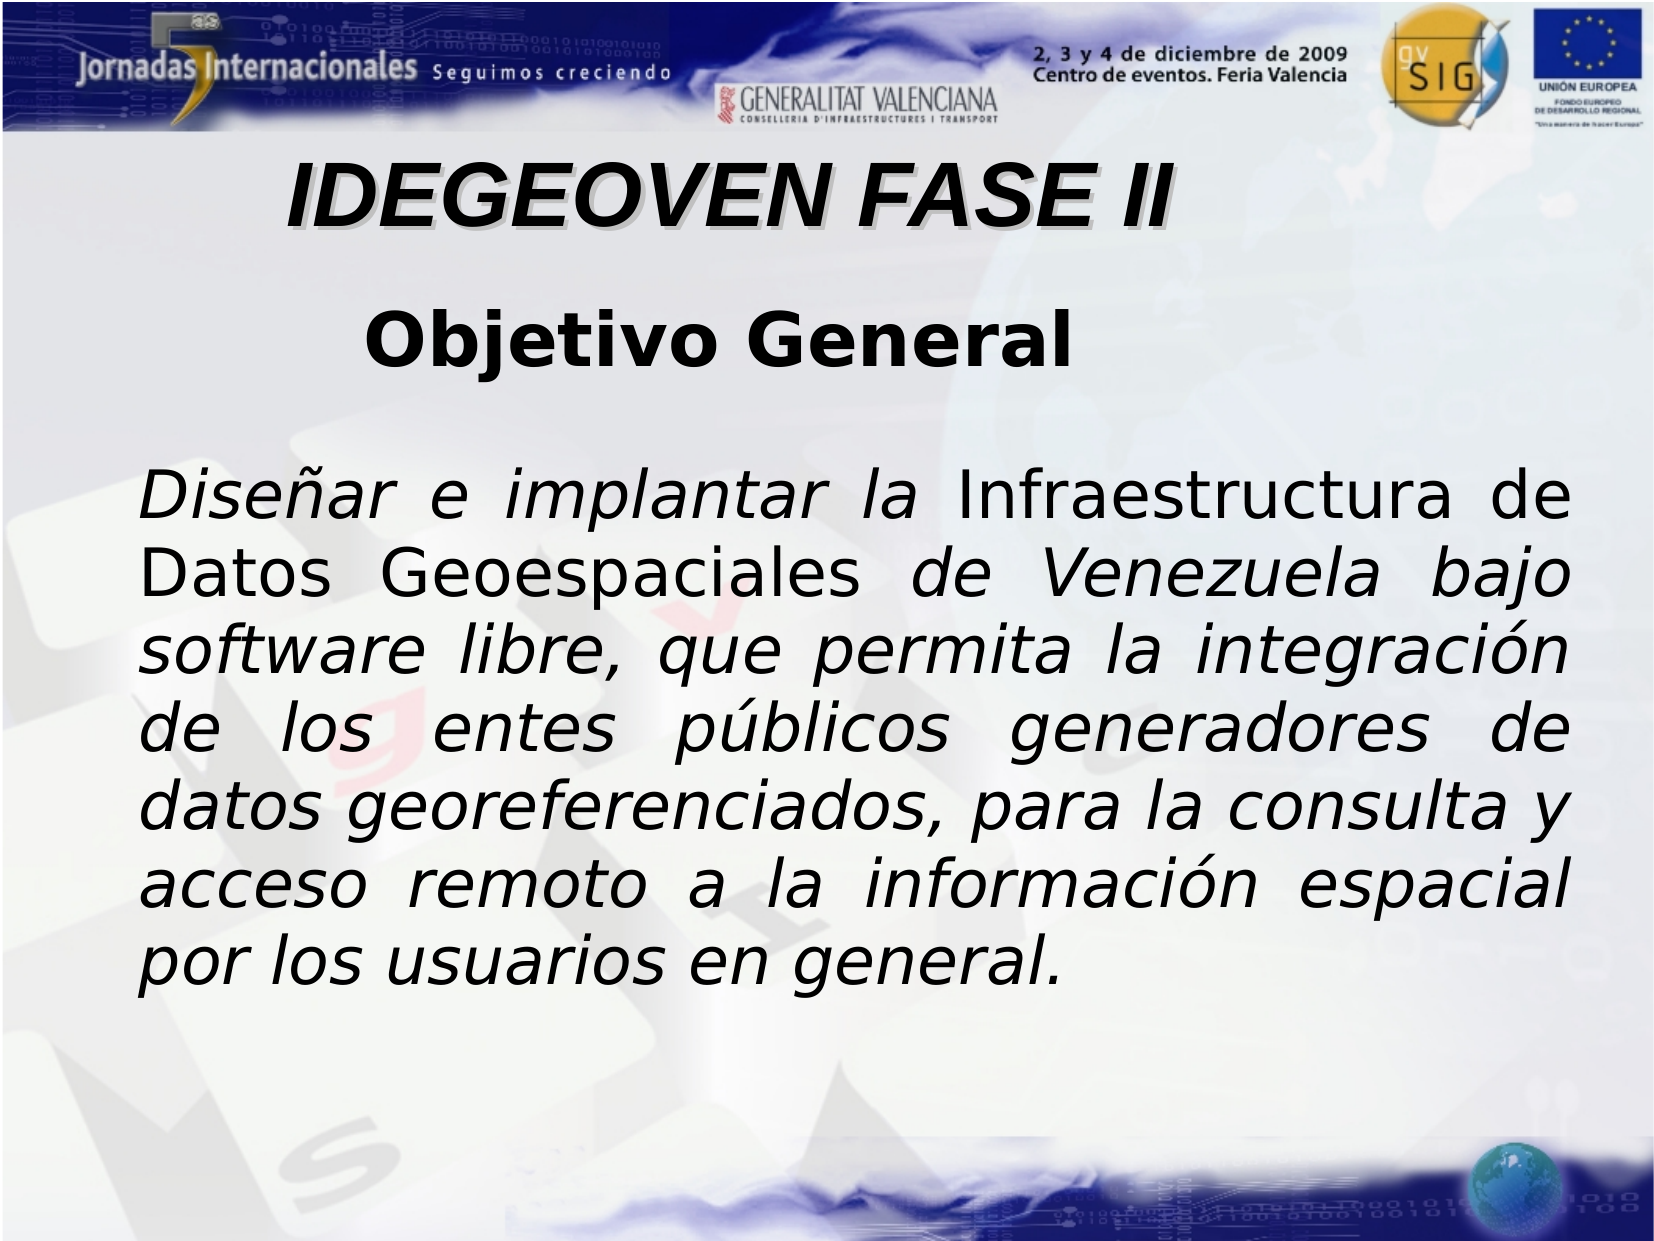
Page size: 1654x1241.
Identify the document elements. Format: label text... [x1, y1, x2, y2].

title IDEGEOVEN FASE II [11, 90, 1501, 298]
text_box Diseñar e implantar la Infraestructura de Datos Geoespaciales de Venezuela bajo software libre, que permita la integración de los entes públicos generadores de datos georeferenciados, para la consulta y acceso remoto a la información espacial por los usuarios en general. [118, 442, 1595, 1014]
picture [2, 2, 1654, 1241]
text_box Objetivo General [343, 298, 1097, 398]
